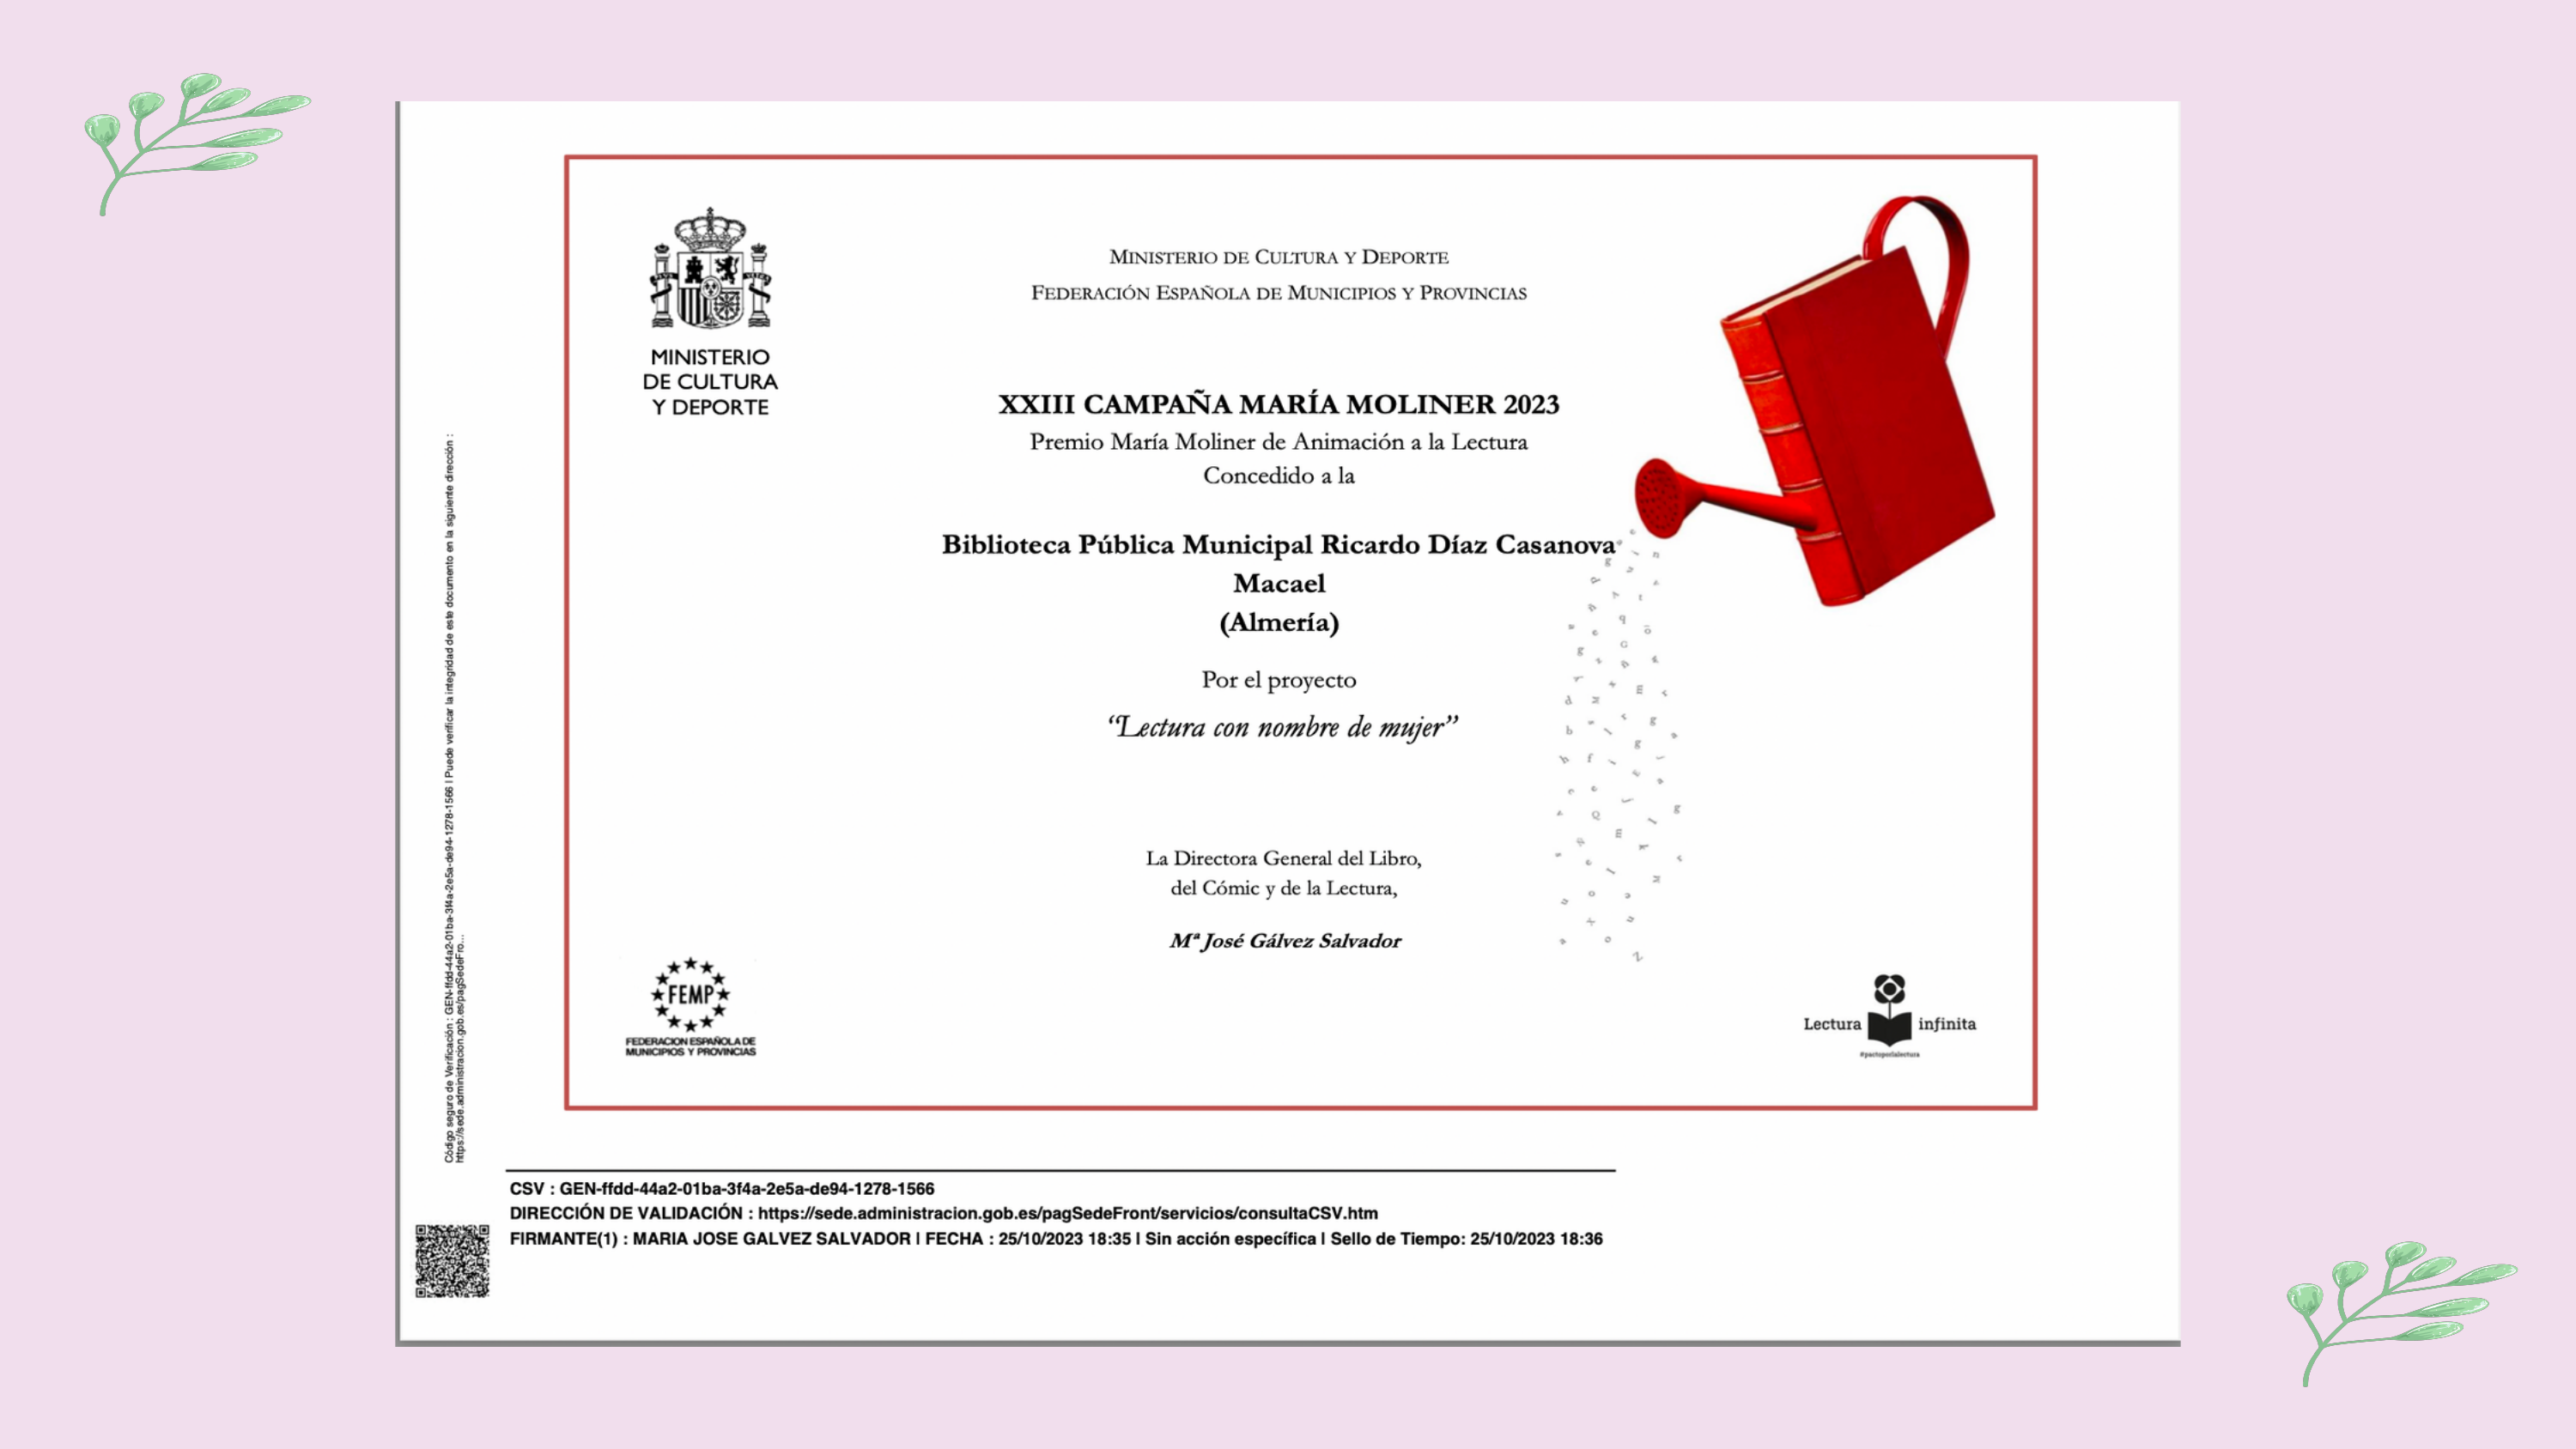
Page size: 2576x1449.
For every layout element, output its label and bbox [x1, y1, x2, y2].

text_box [84, 73, 312, 216]
text_box [2287, 1241, 2518, 1387]
text_box [395, 101, 2181, 1347]
